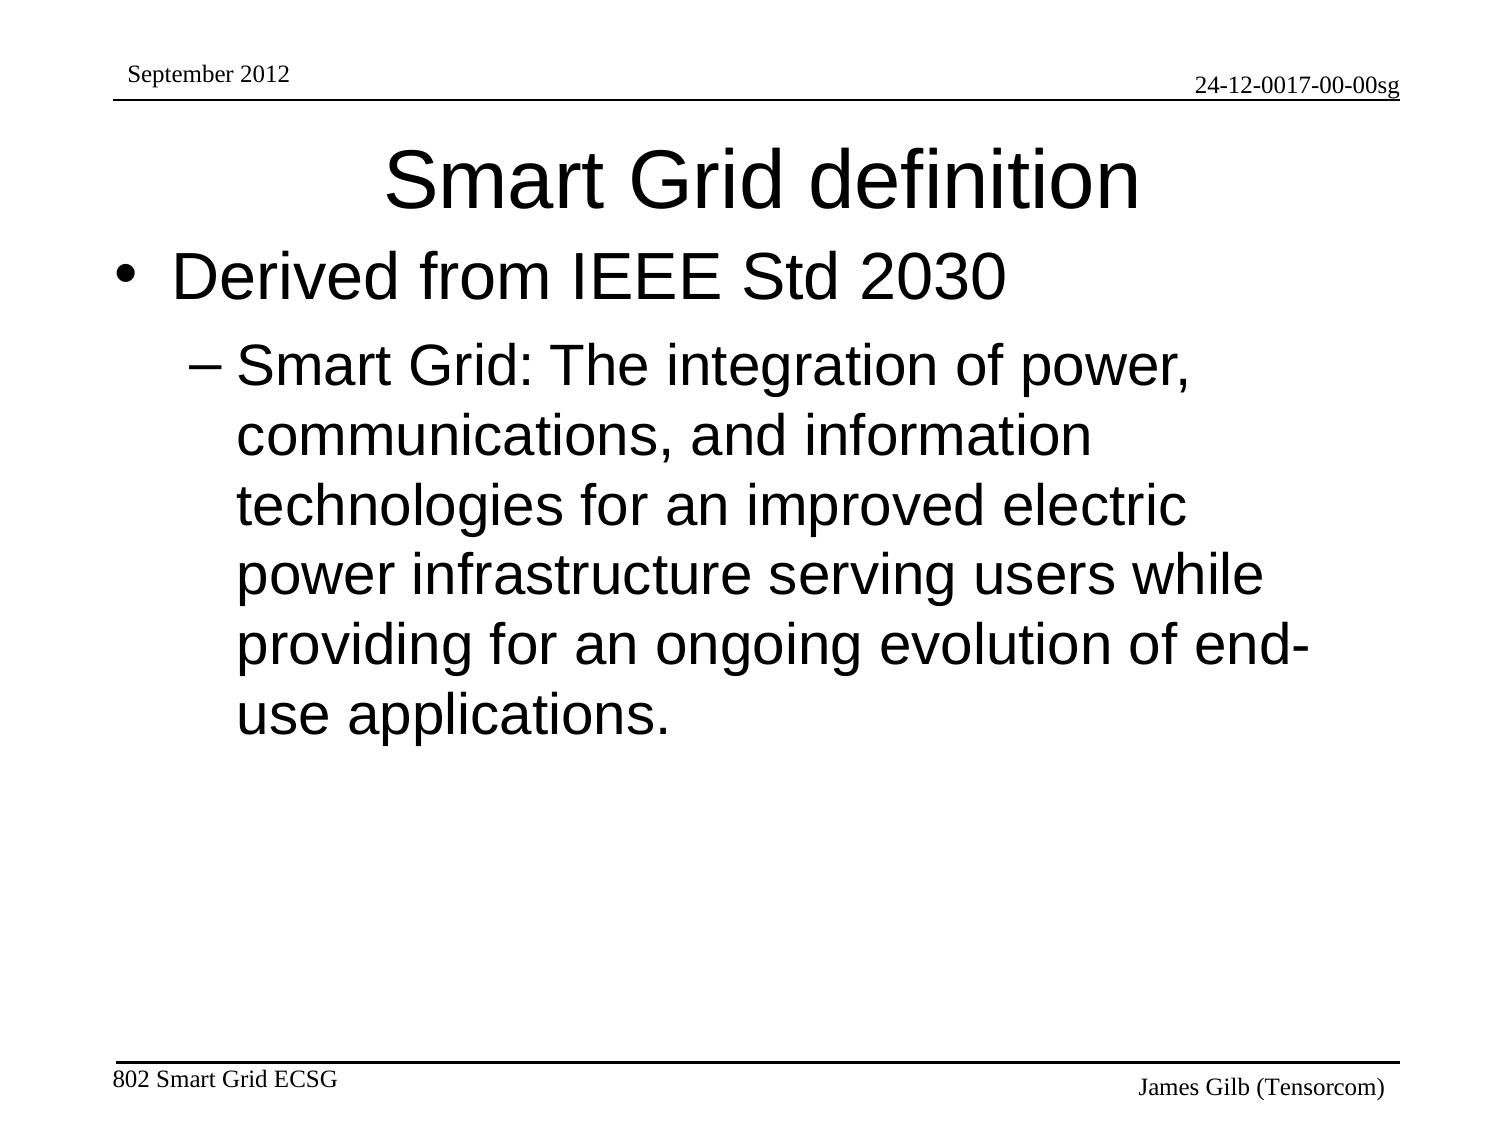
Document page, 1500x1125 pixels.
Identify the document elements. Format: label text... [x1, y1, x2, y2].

list Derived from IEEE Std 2030 Smart Grid: The integration of power, communications, and information technologies for an improved electric power infrastructure serving users while providing for an ongoing evolution of end-use applications. [99, 224, 1375, 1013]
title Smart Grid definition [125, 112, 1401, 238]
